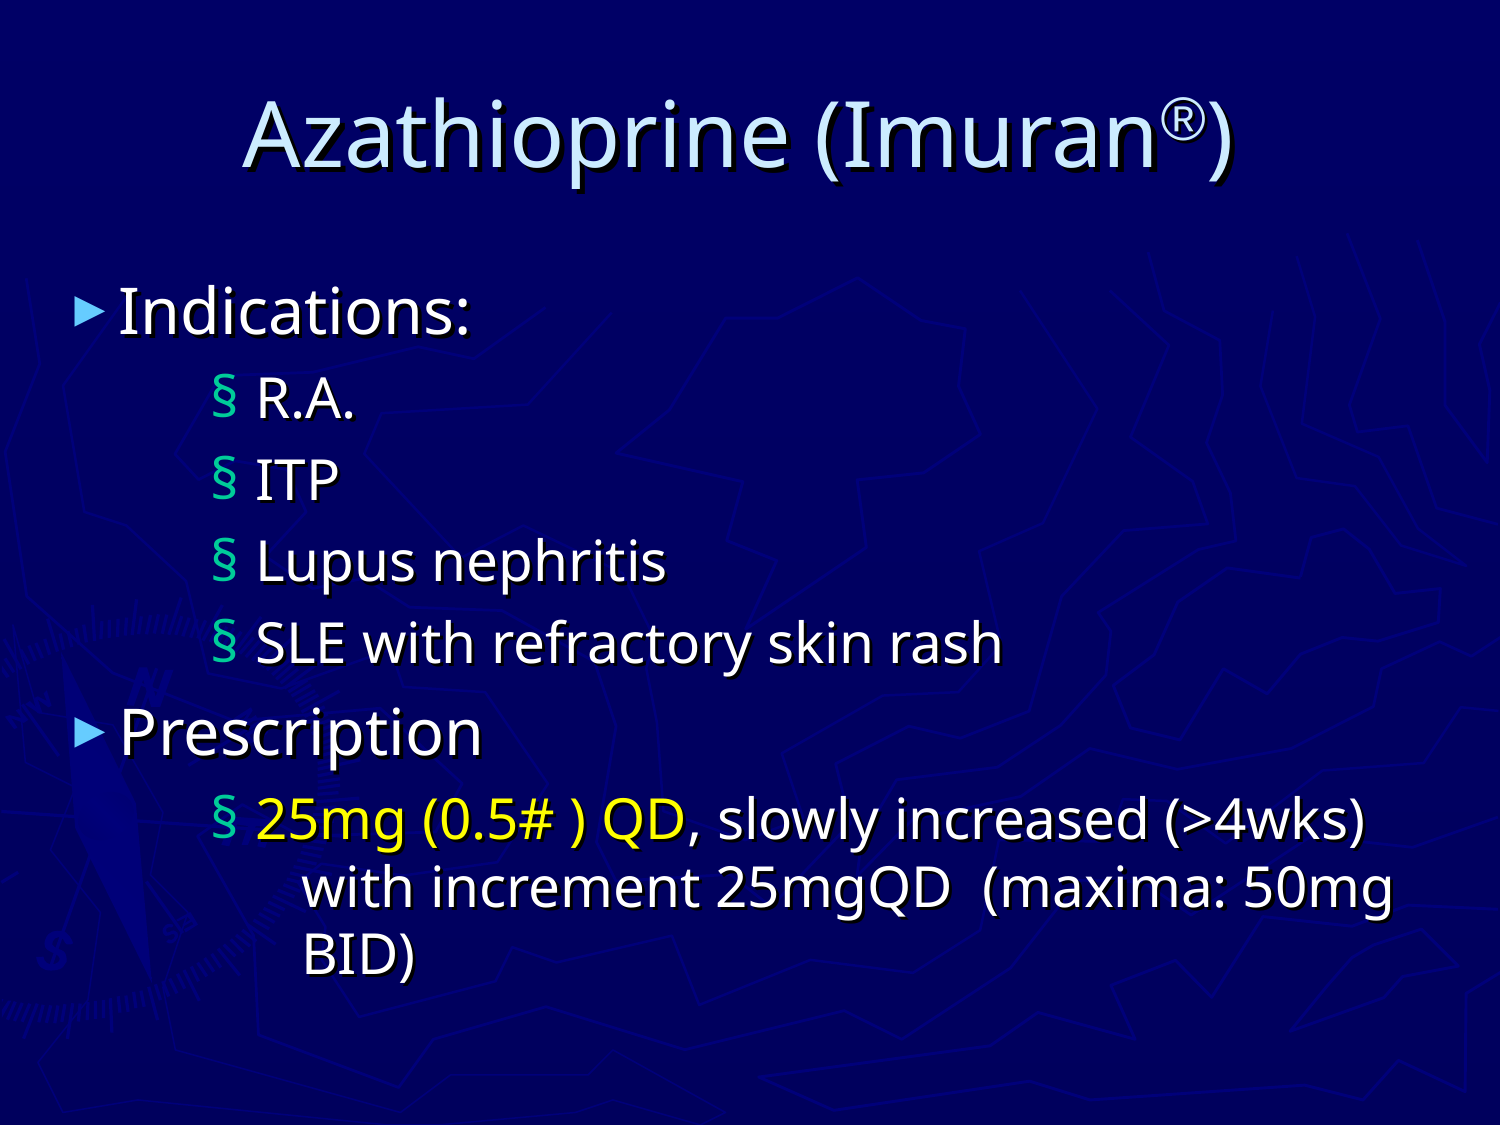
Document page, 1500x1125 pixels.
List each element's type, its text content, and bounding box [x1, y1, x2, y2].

title Azathioprine (Imuran®) [49, 37, 1451, 225]
list Indications: R.A. ITP Lupus nephritis SLE with refractory skin rash Prescription 25mg (0.5# ) QD, slowly increased (>4wks) with increment 25mgQD (maxima: 50mg BID) [49, 262, 1451, 1001]
